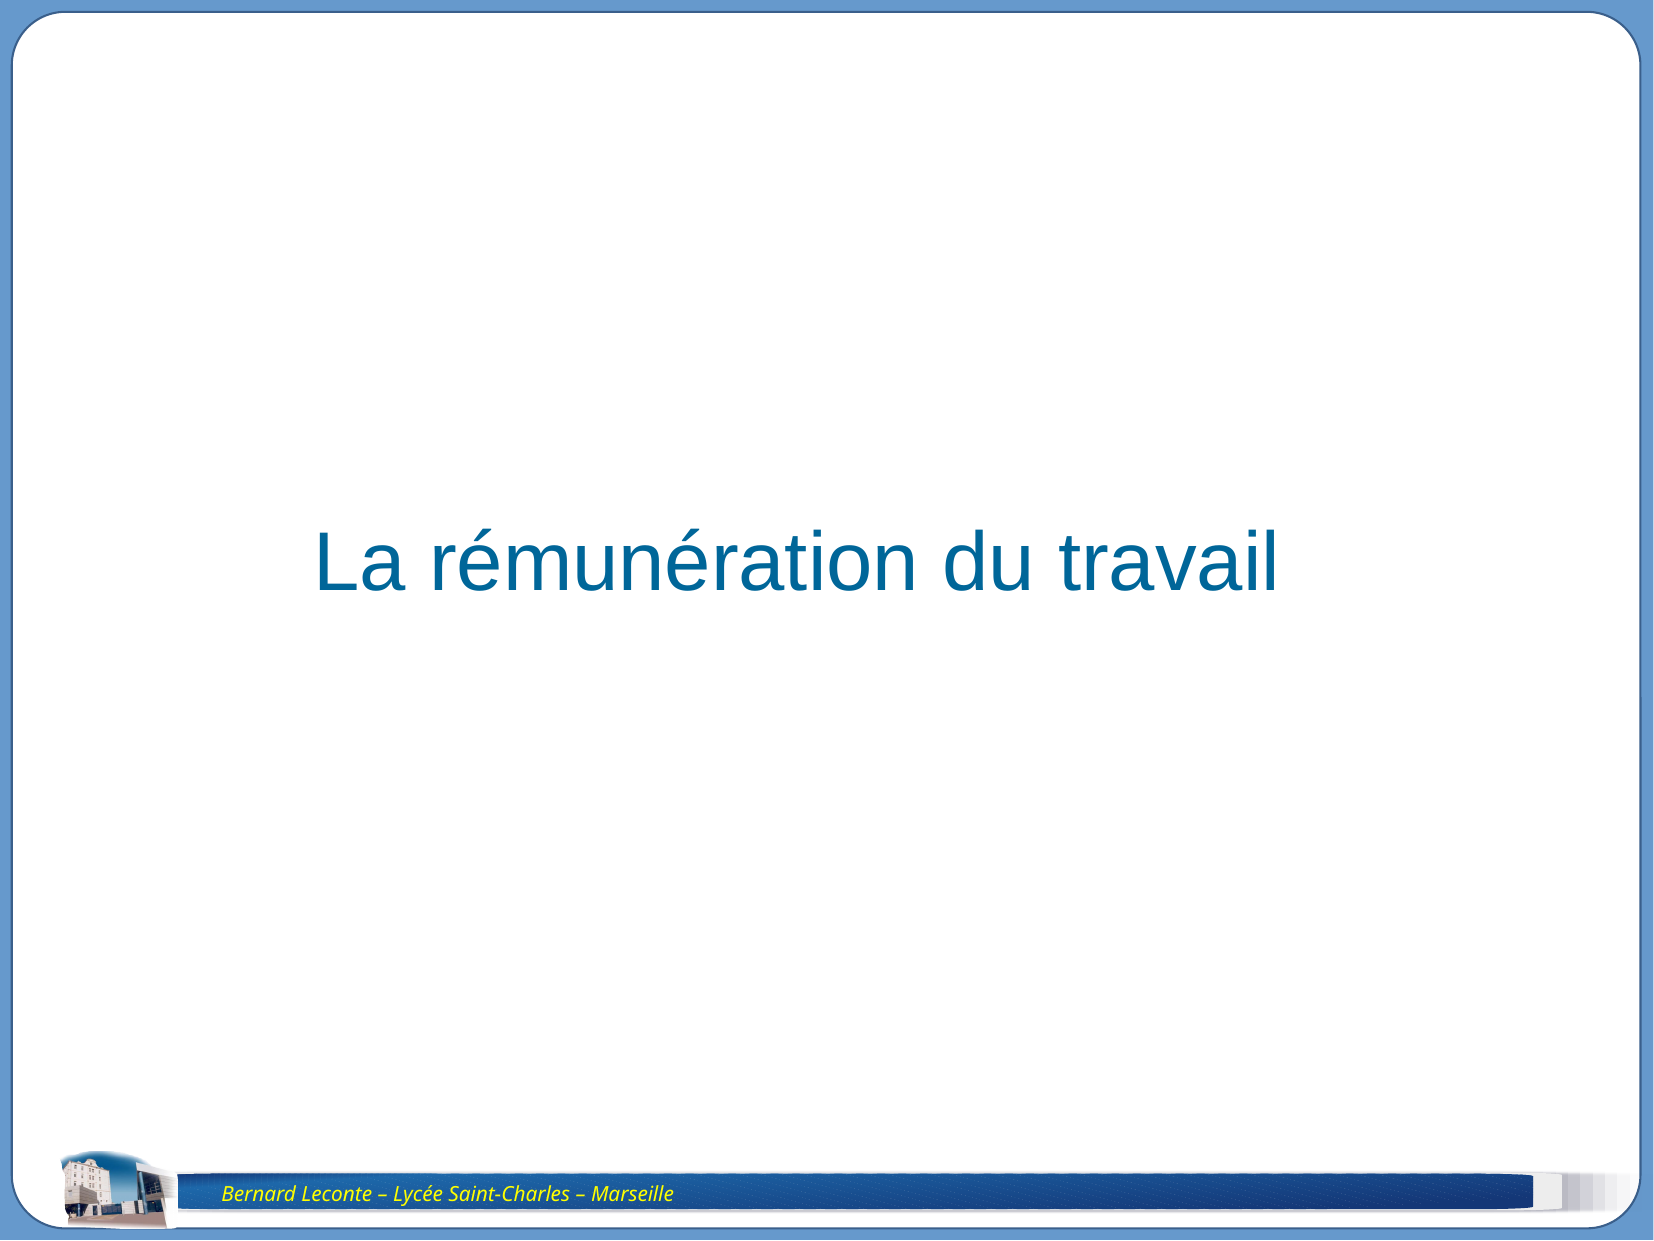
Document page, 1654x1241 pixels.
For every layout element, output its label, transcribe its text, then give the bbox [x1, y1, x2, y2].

picture [59, 1151, 178, 1229]
text_box La rémunération du travail [283, 507, 1312, 616]
